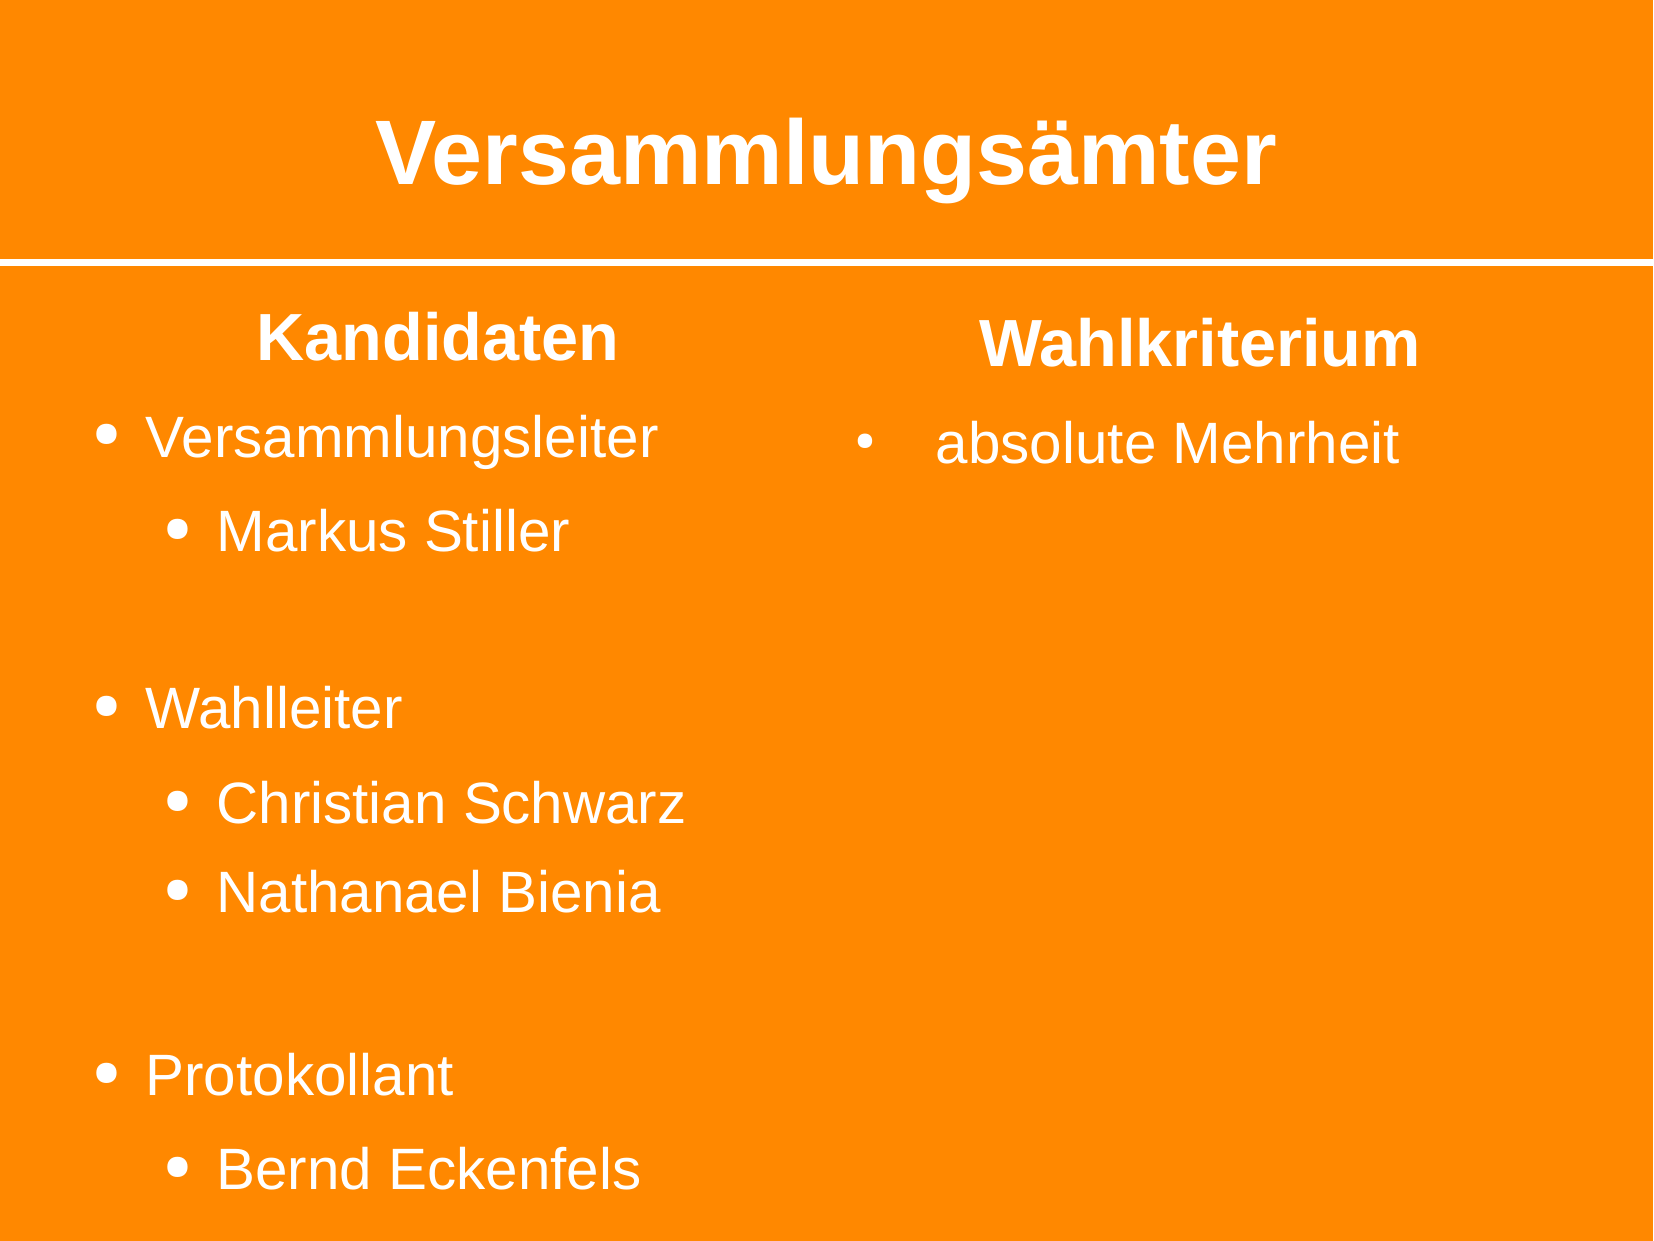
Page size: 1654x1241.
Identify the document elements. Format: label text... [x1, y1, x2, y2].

list Wahlkriterium absolute Mehrheit [837, 306, 1564, 1111]
chart [570, 251, 1297, 1070]
title Versammlungsämter [82, 49, 1571, 257]
list Kandidaten Versammlungsleiter Markus Stiller Wahlleiter Christian Schwarz Nathanael Bienia Protokollant Bernd Eckenfels [75, 300, 801, 1201]
